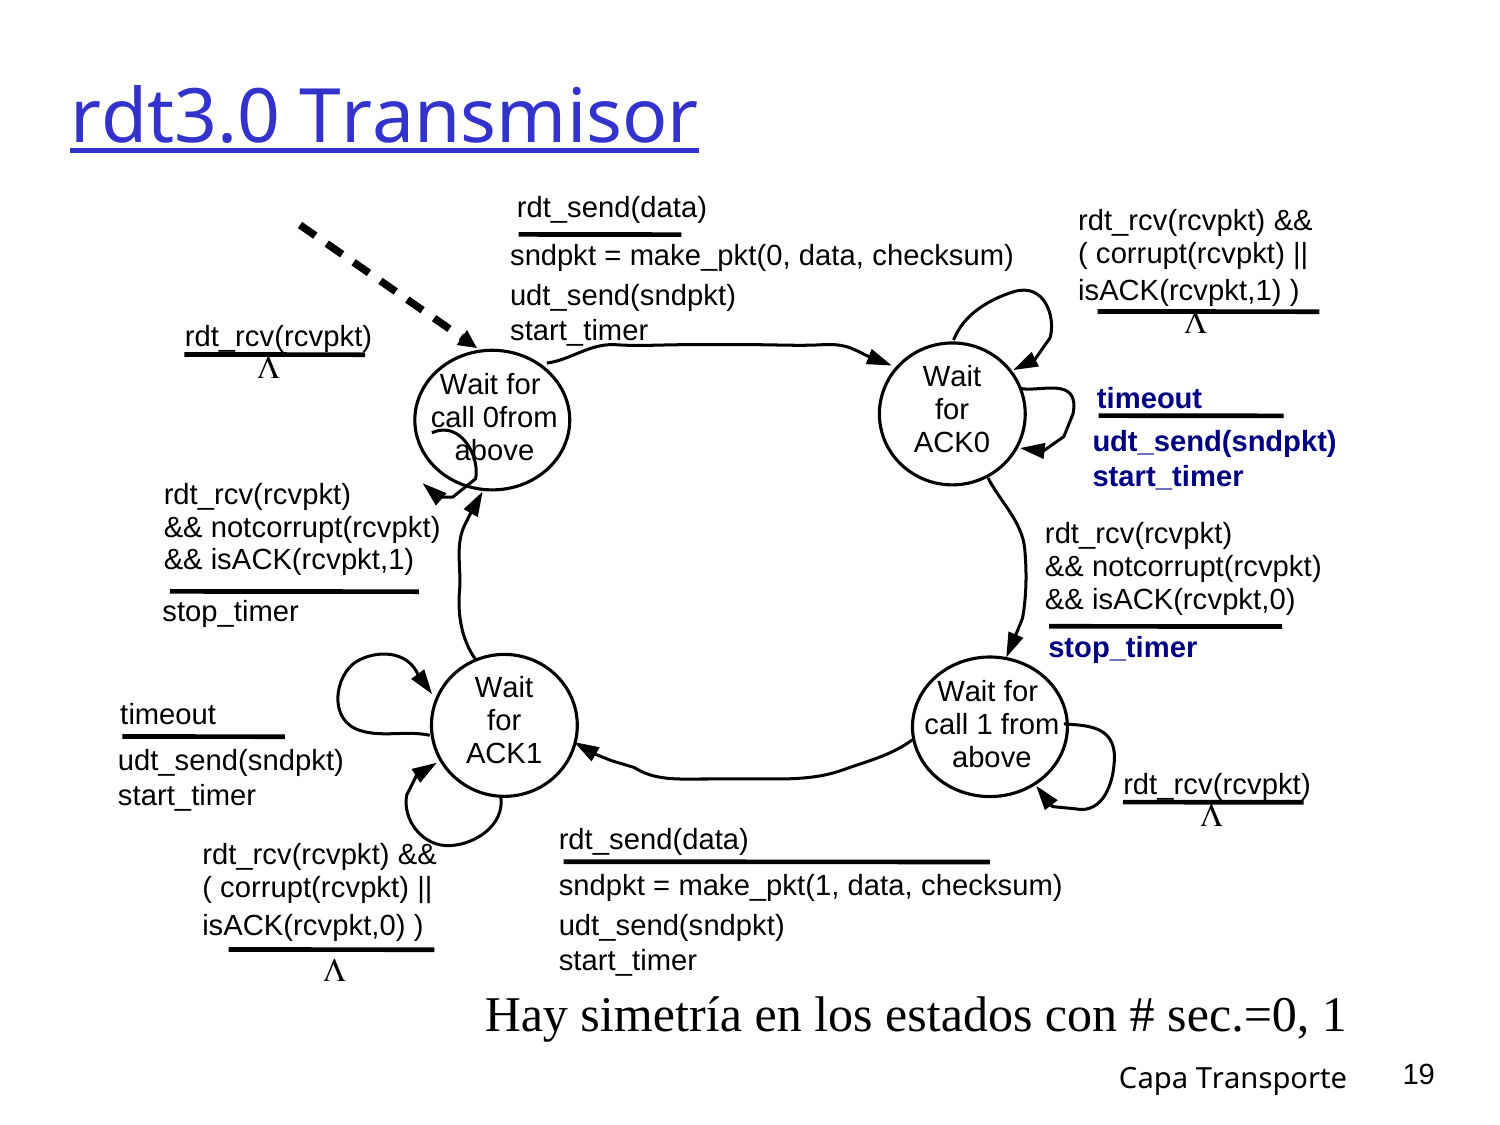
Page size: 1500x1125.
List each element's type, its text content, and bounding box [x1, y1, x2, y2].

text_box [469, 461, 556, 490]
text_box [949, 656, 1030, 667]
text_box Wait for ACK1 [445, 663, 563, 738]
text_box [429, 461, 474, 486]
text_box  [308, 950, 362, 997]
text_box rdt_rcv(rcvpkt)‏ [1108, 755, 1343, 850]
text_box  [1169, 303, 1223, 349]
title rdt3.0 Transmisor [55, 39, 850, 187]
text_box [879, 371, 1026, 485]
text_box [431, 683, 578, 797]
text_box Wait for call 0from above [396, 360, 592, 461]
text_box Wait for ACK0 [893, 352, 1011, 426]
text_box udt_send(sndpkt)‏ start_timer [1077, 412, 1388, 484]
text_box sndpkt = make_pkt(0, data, checksum)‏ udt_send(sndpkt)‏ start_timer [495, 227, 1129, 320]
text_box [927, 768, 1053, 797]
text_box rdt_rcv(rcvpkt) && ( corrupt(rcvpkt) || isACK(rcvpkt,1) )‏ [1063, 196, 1344, 291]
text_box  [242, 348, 296, 395]
text_box Hay simetría en los estados con # sec.=0, 1 [470, 979, 1363, 1051]
text_box udt_send(sndpkt)‏ start_timer [103, 731, 403, 803]
text_box rdt_send(data)‏ [543, 810, 827, 858]
text_box rdt_rcv(rcvpkt)‏ [170, 307, 405, 402]
text_box rdt_rcv(rcvpkt) && notcorrupt(rcvpkt) && isACK(rcvpkt,0) [1030, 509, 1383, 604]
text_box rdt_rcv(rcvpkt) && ( corrupt(rcvpkt) || isACK(rcvpkt,0) )‏ [187, 830, 478, 925]
text_box sndpkt = make_pkt(0, data, checksum)‏ udt_send(sndpkt)‏ start_timer [970, 292, 1049, 320]
text_box [452, 350, 532, 360]
text_box timeout [1082, 373, 1291, 421]
text_box sndpkt = make_pkt(1, data, checksum)‏ udt_send(sndpkt)‏ start_timer [543, 856, 1110, 948]
text_box timeout [105, 690, 289, 738]
text_box rdt_rcv(rcvpkt) && notcorrupt(rcvpkt) && isACK(rcvpkt,1) [148, 470, 463, 564]
text_box stop_timer [1033, 623, 1283, 653]
text_box rdt_send(data)‏ [502, 178, 785, 226]
text_box [916, 342, 988, 352]
text_box Wait for call 1 from above [894, 667, 1090, 768]
text_box stop_timer [147, 586, 397, 653]
text_box [469, 654, 540, 663]
